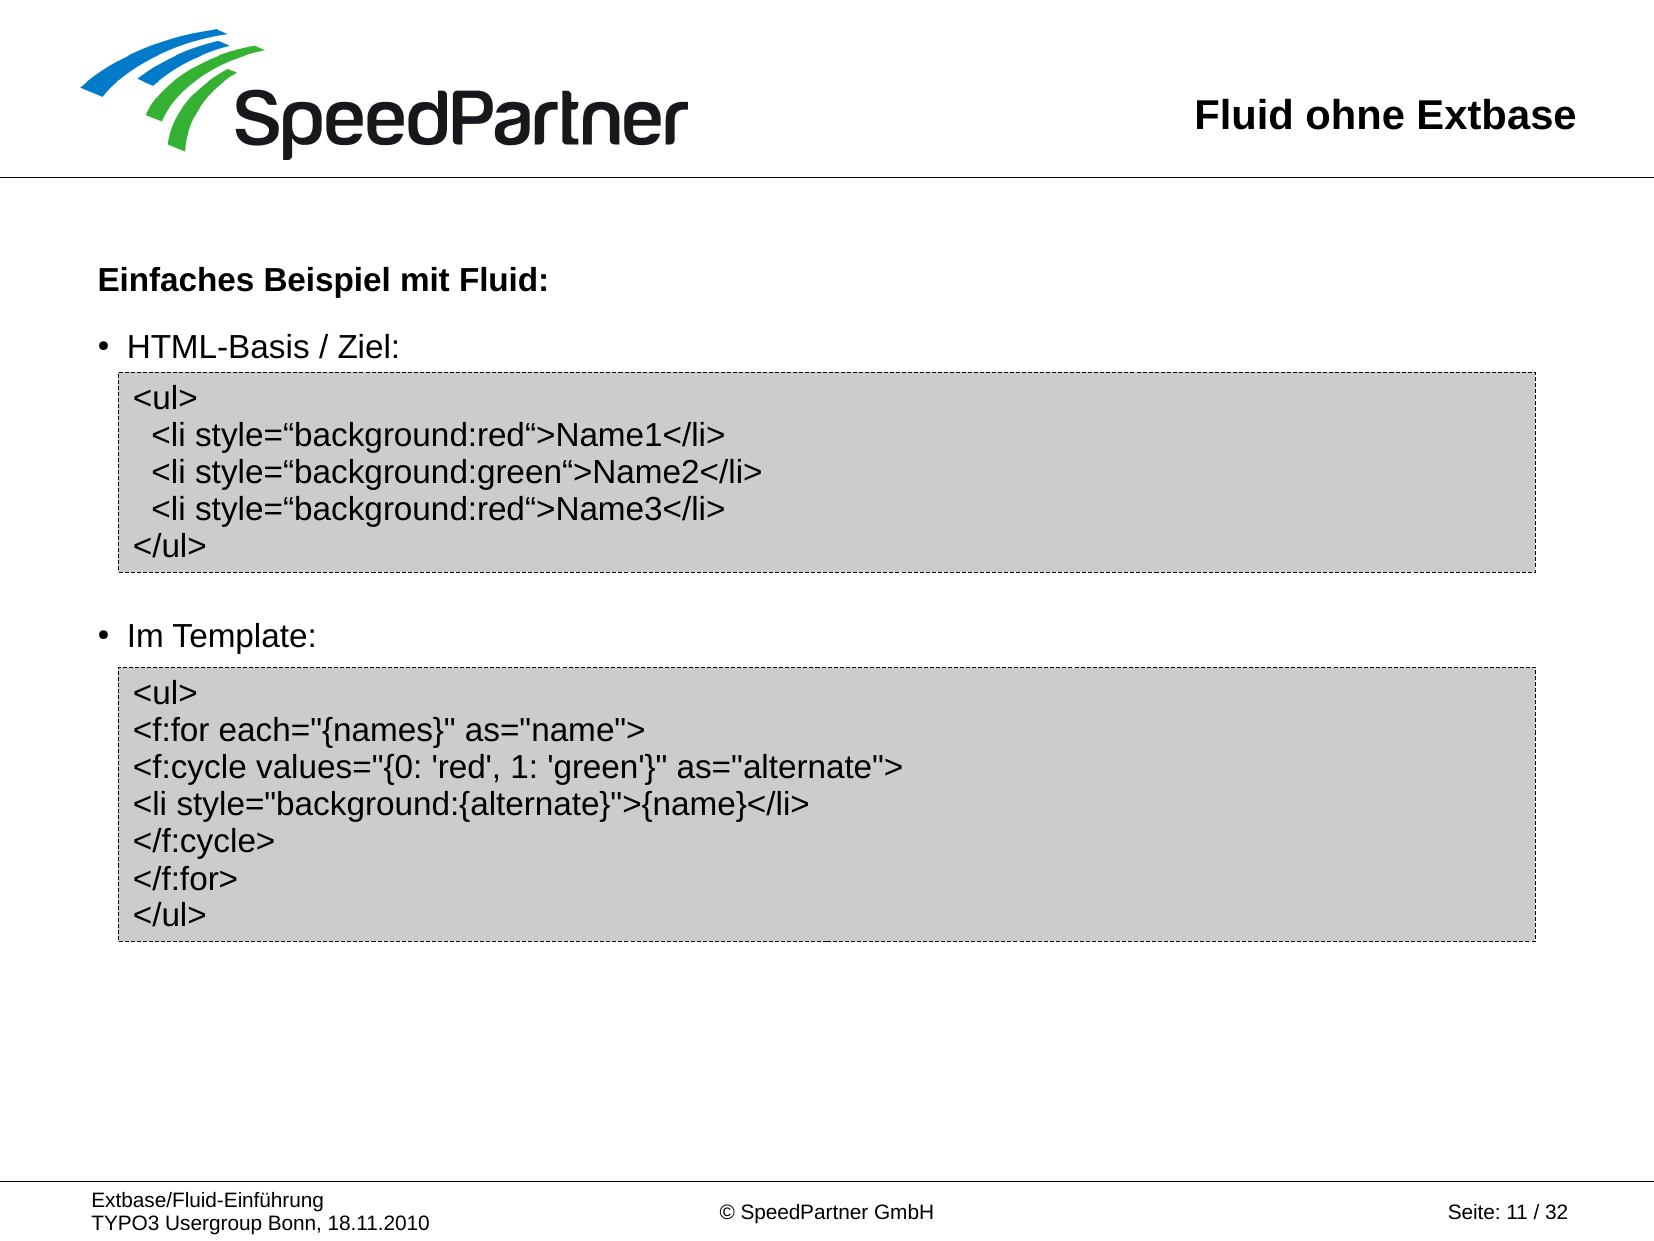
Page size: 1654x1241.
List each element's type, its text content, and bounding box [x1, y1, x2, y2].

picture [80, 29, 688, 160]
text_box Einfaches Beispiel mit Fluid: HTML-Basis / Ziel: Im Template: [82, 253, 1565, 1151]
title Fluid ohne Extbase [590, 70, 1577, 160]
text_box <ul> <f:for each="{names}" as="name"> <f:cycle values="{0: 'red', 1: 'green'}" as="alternate"> <li style="background:{alternate}">{name}</li> </f:cycle> </f:for> </ul> [118, 667, 1536, 942]
text_box <ul> <li style=“background:red“>Name1</li> <li style=“background:green“>Name2</li> <li style=“background:red“>Name3</li> </ul> [118, 372, 1536, 573]
